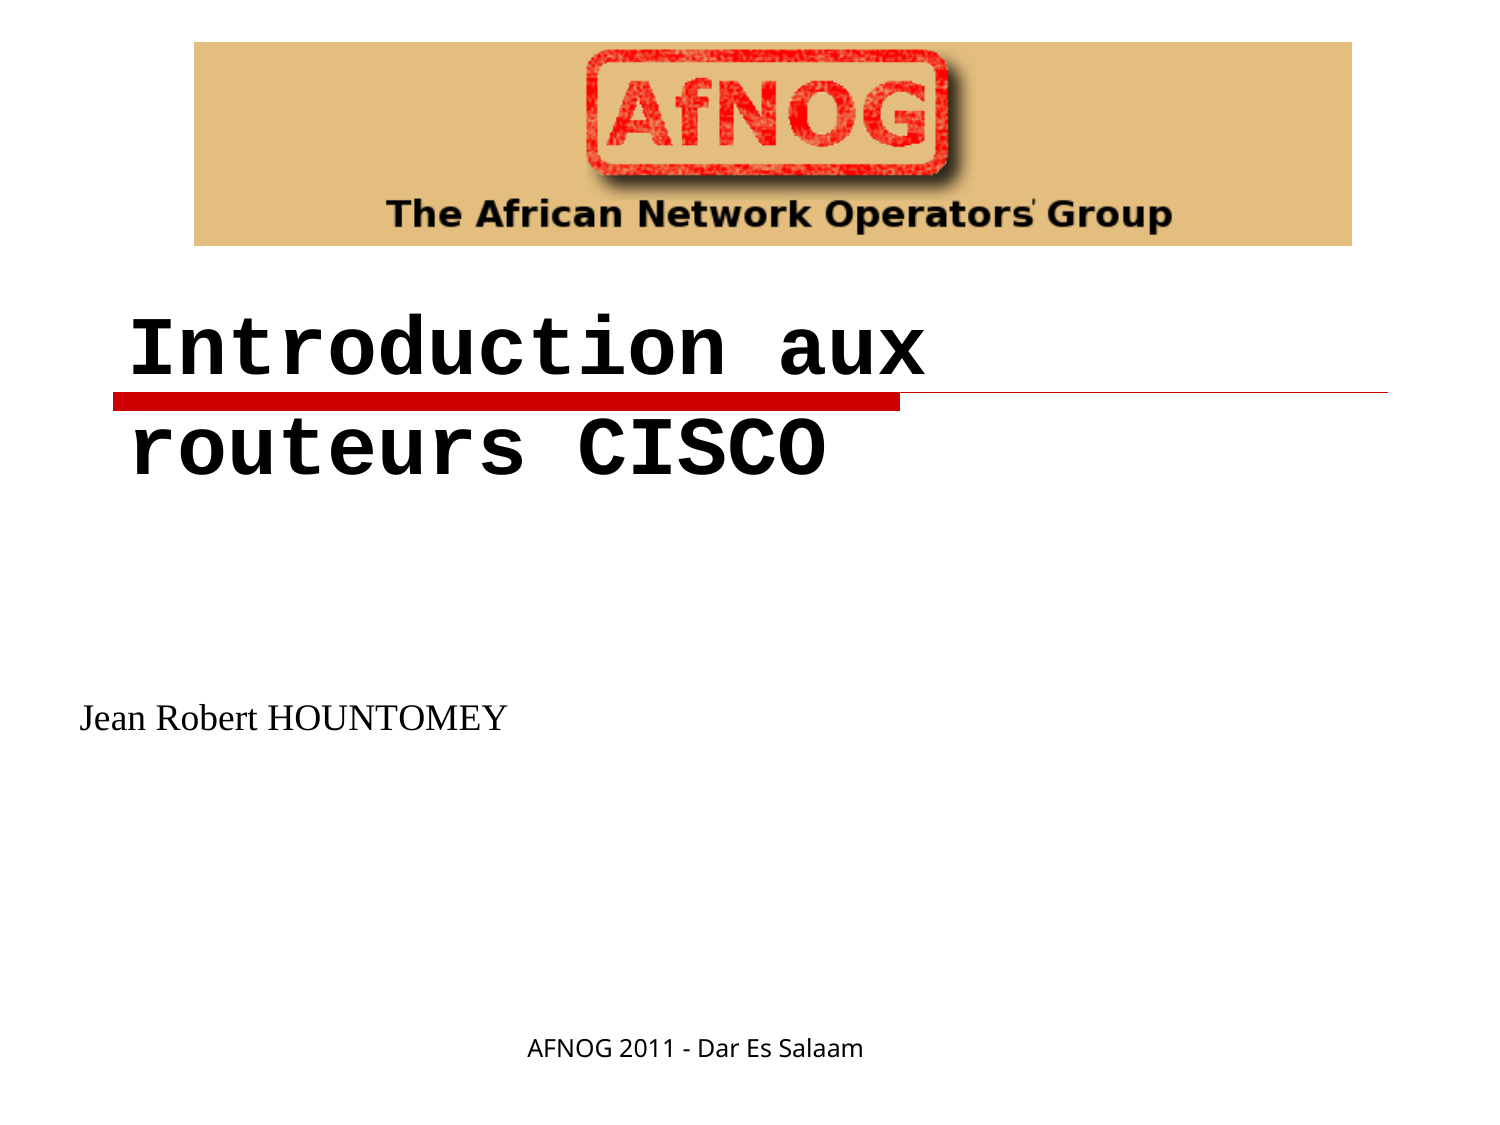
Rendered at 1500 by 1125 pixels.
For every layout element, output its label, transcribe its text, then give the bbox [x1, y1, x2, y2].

picture [194, 42, 1352, 246]
text_box AFNOG 2011 - Dar Es Salaam [512, 1025, 988, 1101]
text_box Jean Robert HOUNTOMEY [64, 621, 833, 810]
title Introduction aux routeurs CISCO [112, 278, 1388, 504]
